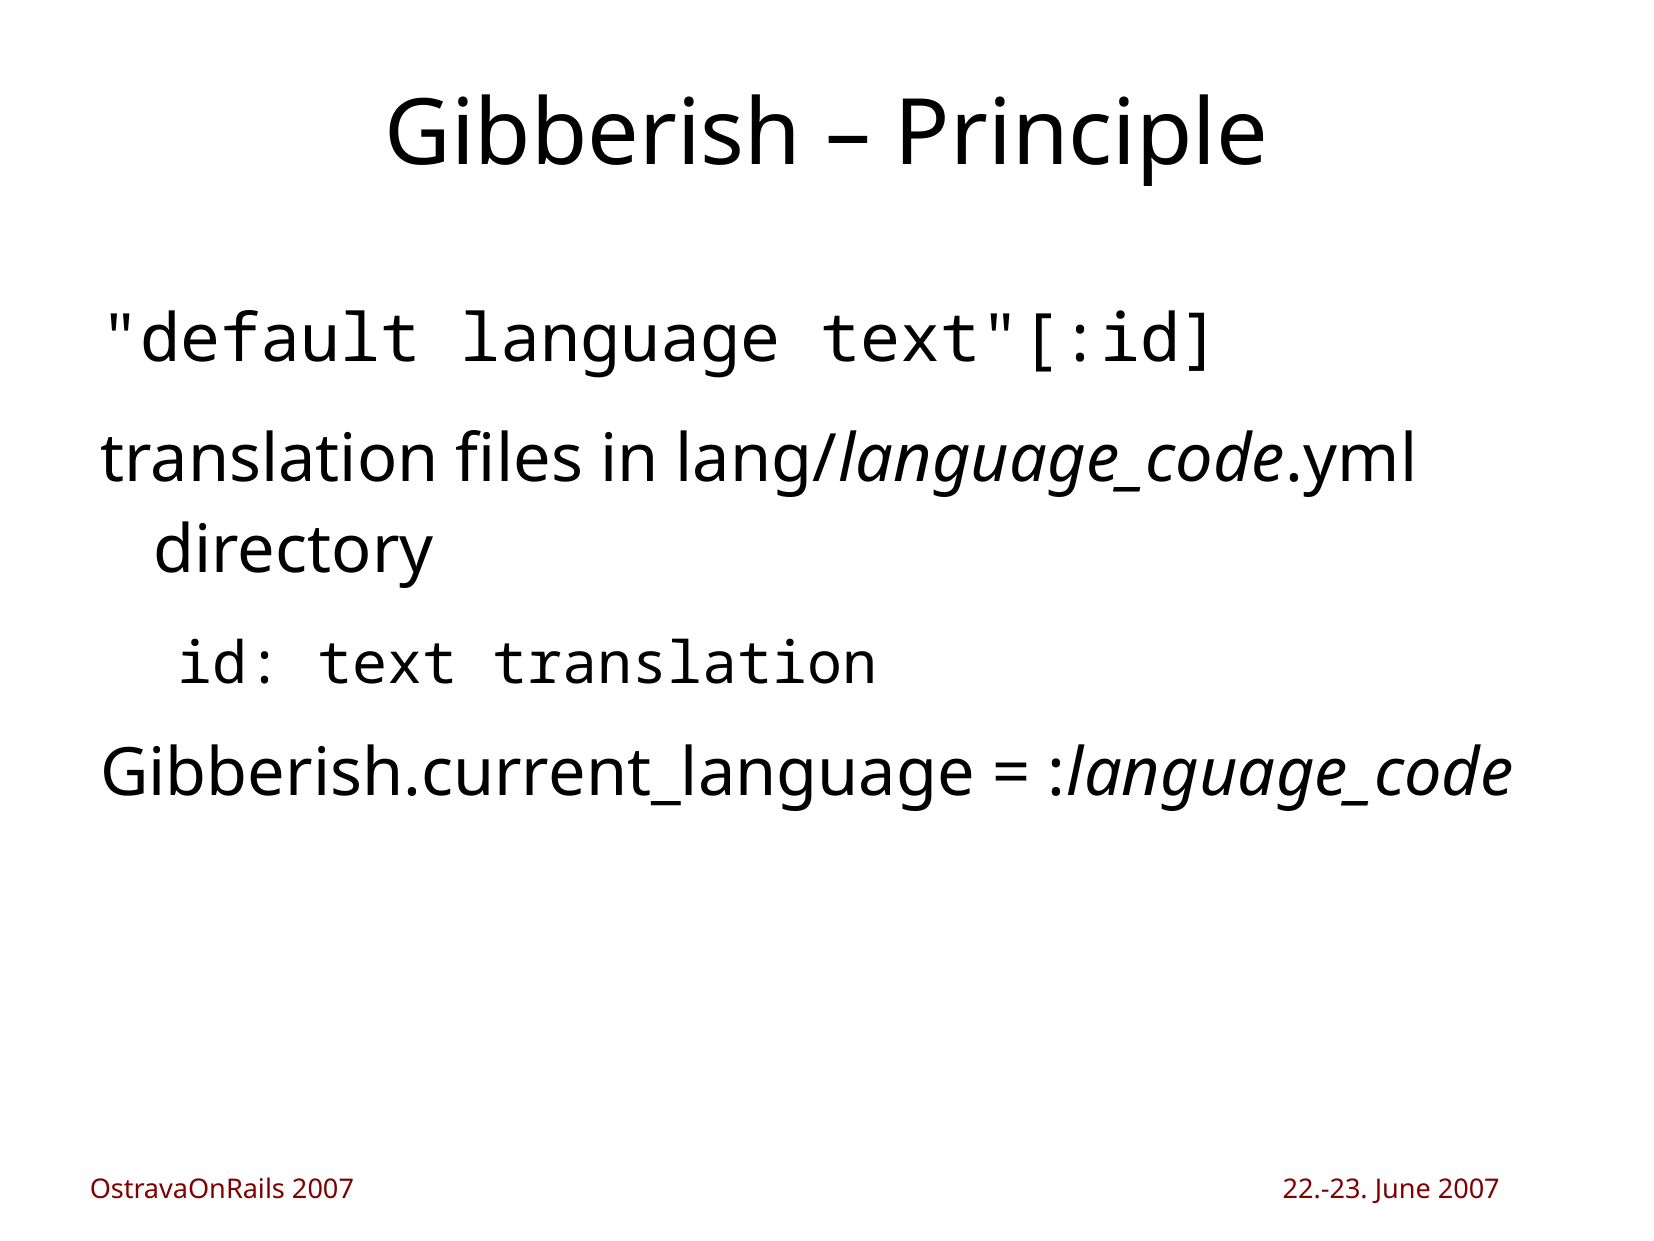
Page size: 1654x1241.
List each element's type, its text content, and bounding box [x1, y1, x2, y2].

list "default language text"[:id] translation files in lang/language_code.yml directory id: text translation Gibberish.current_language = :language_code [82, 290, 1571, 1094]
title Gibberish – Principle [82, 33, 1571, 226]
